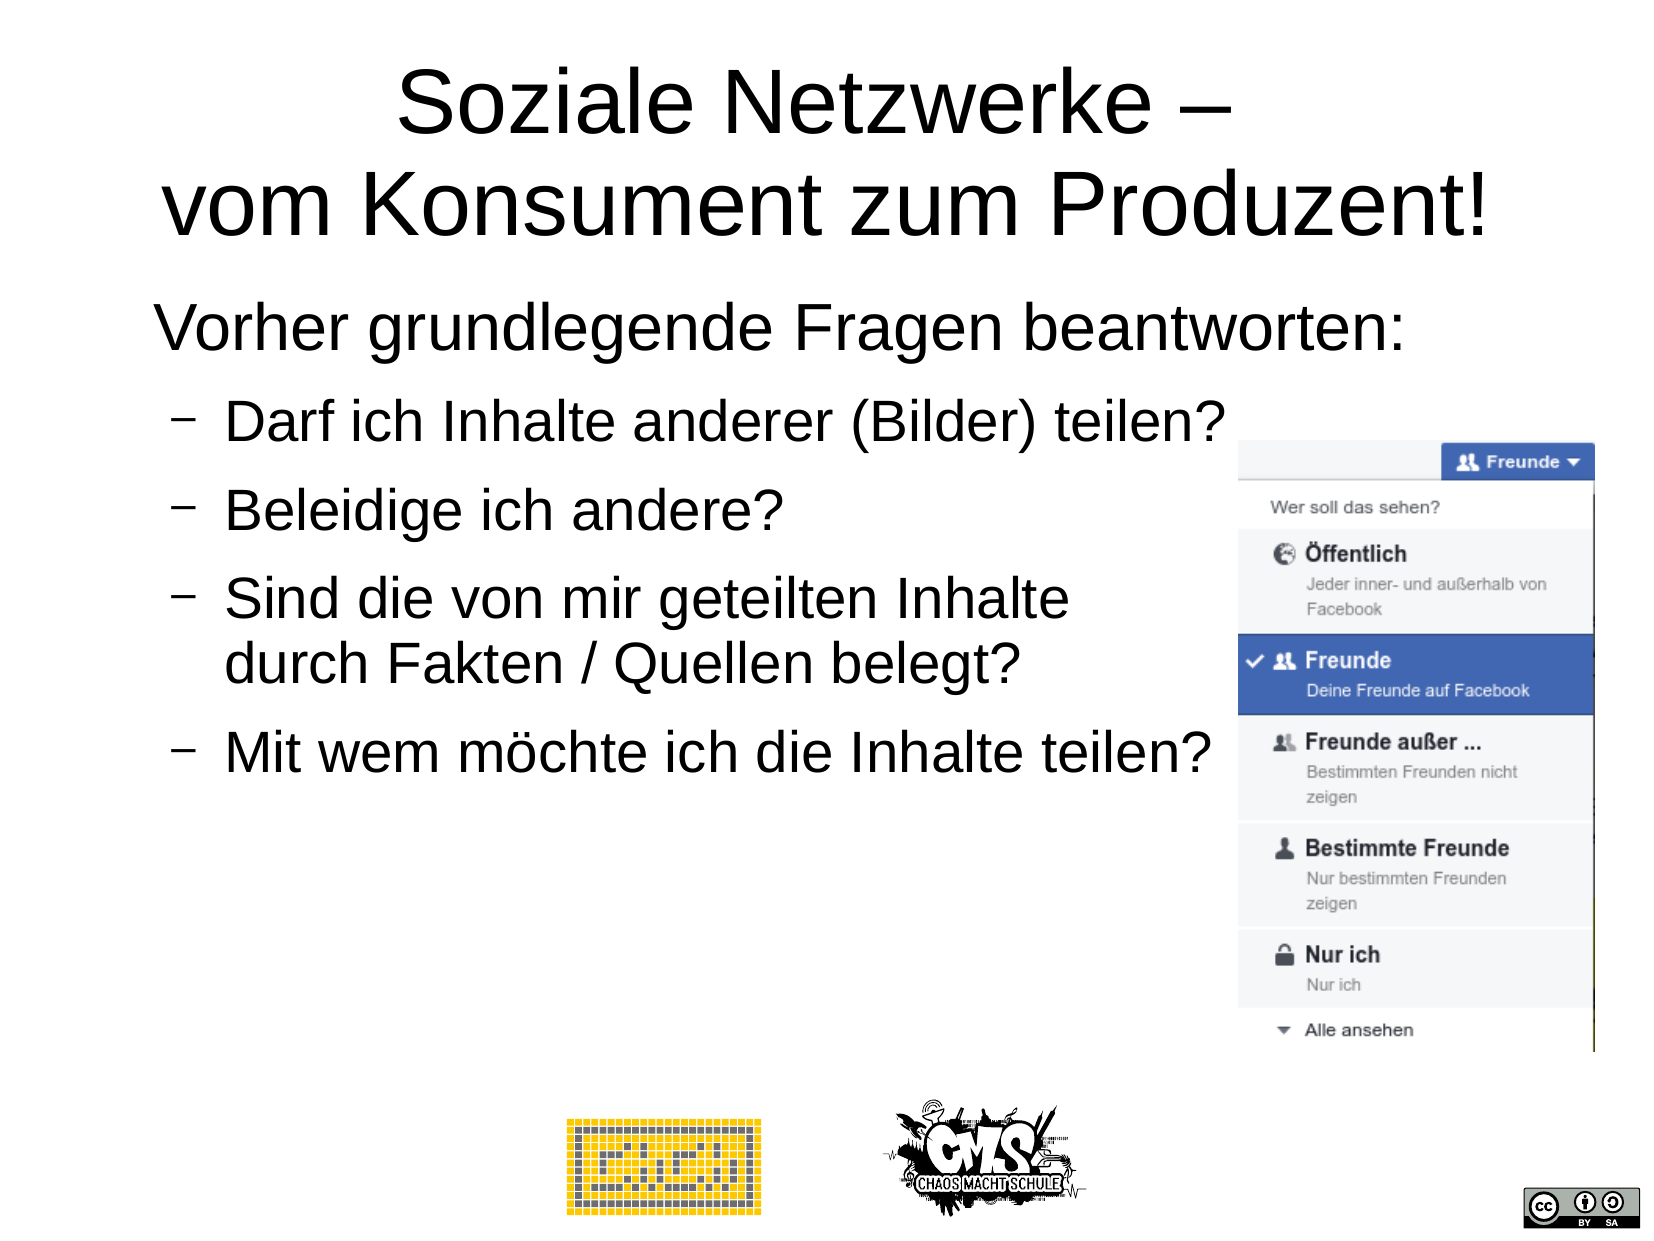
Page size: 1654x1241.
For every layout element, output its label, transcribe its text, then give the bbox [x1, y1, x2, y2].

title Soziale Netzwerke – vom Konsument zum Produzent! [82, 49, 1571, 257]
picture [1238, 440, 1595, 1052]
list Vorher grundlegende Fragen beantworten: Darf ich Inhalte anderer (Bilder) teilen? Beleidige ich andere? Sind die von mir geteilten Inhalte durch Fakten / Quellen belegt? Mit wem möchte ich die Inhalte teilen? [82, 290, 1571, 1010]
